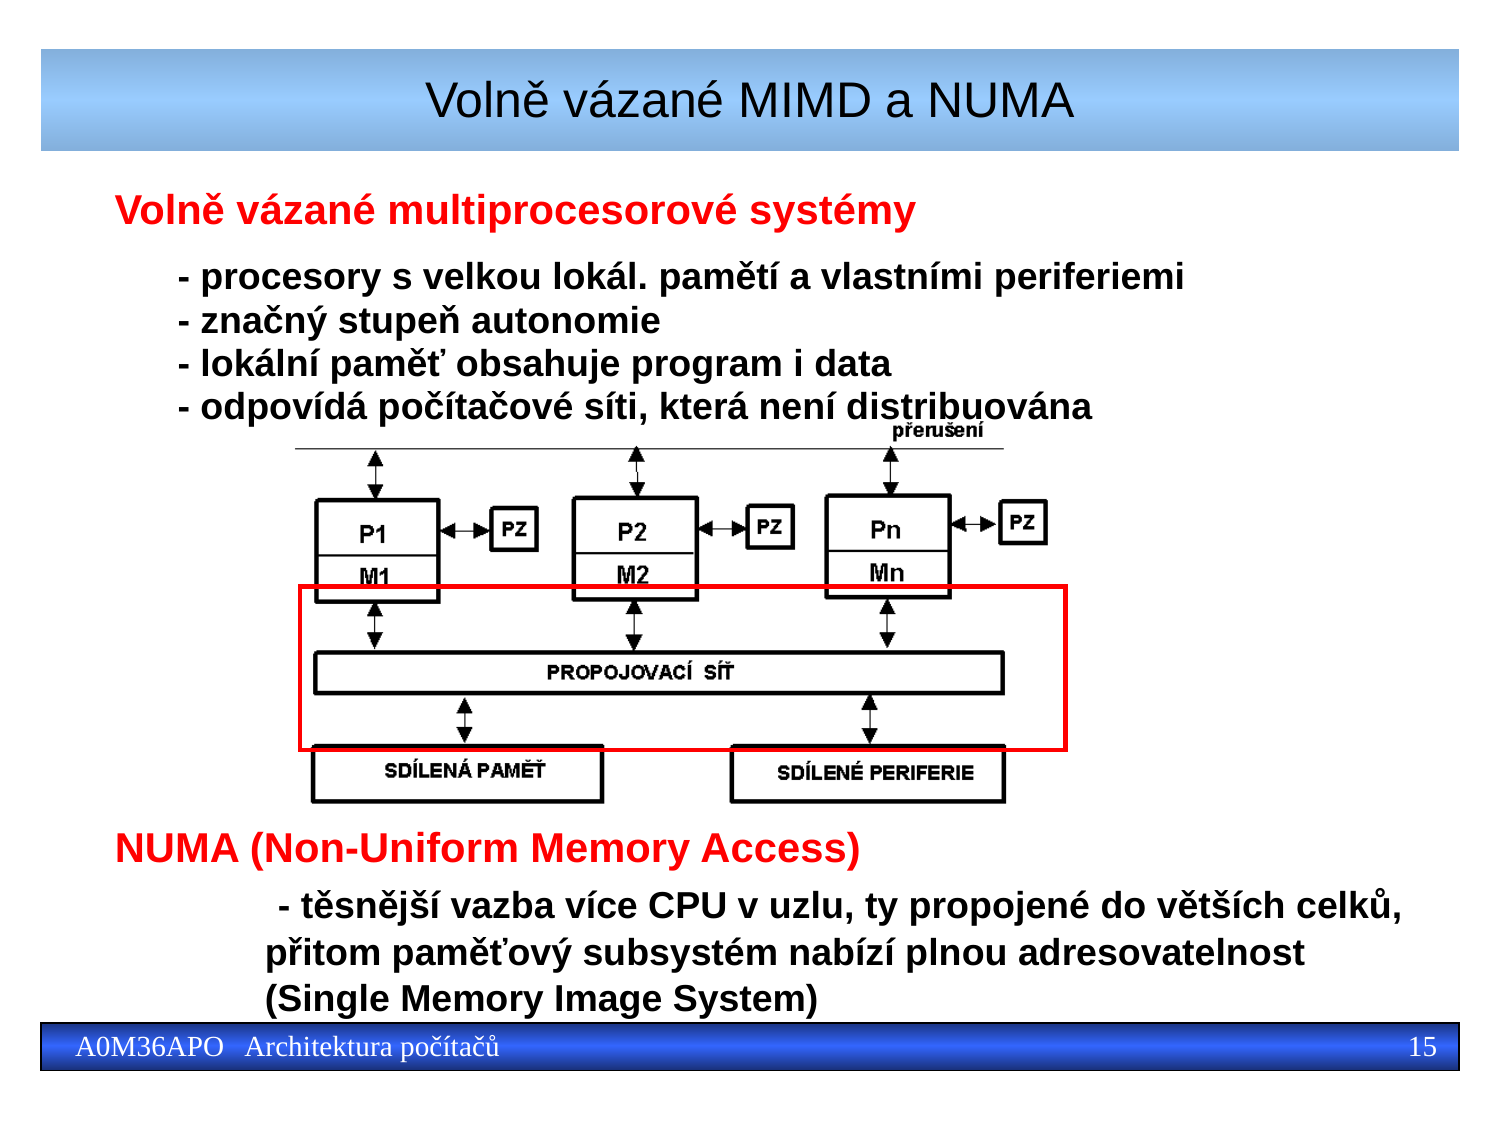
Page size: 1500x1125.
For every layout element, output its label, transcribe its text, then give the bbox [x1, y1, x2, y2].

picture [268, 500, 1075, 812]
title Volně vázané MIMD a NUMA [41, 49, 1459, 151]
text_box Volně vázané multiprocesorové systémy - procesory s velkou lokál. pamětí a vlastními periferiemi - značný stupeň autonomie - lokální paměť obsahuje program i data - odpovídá počítačové síti, která není distribuována [99, 174, 1413, 500]
text_box NUMA (Non-Uniform Memory Access) - těsnější vazba více CPU v uzlu, ty propojené do větších celků, přitom paměťový subsystém nabízí plnou adresovatelnost (Single Memory Image System) [99, 812, 1438, 1088]
